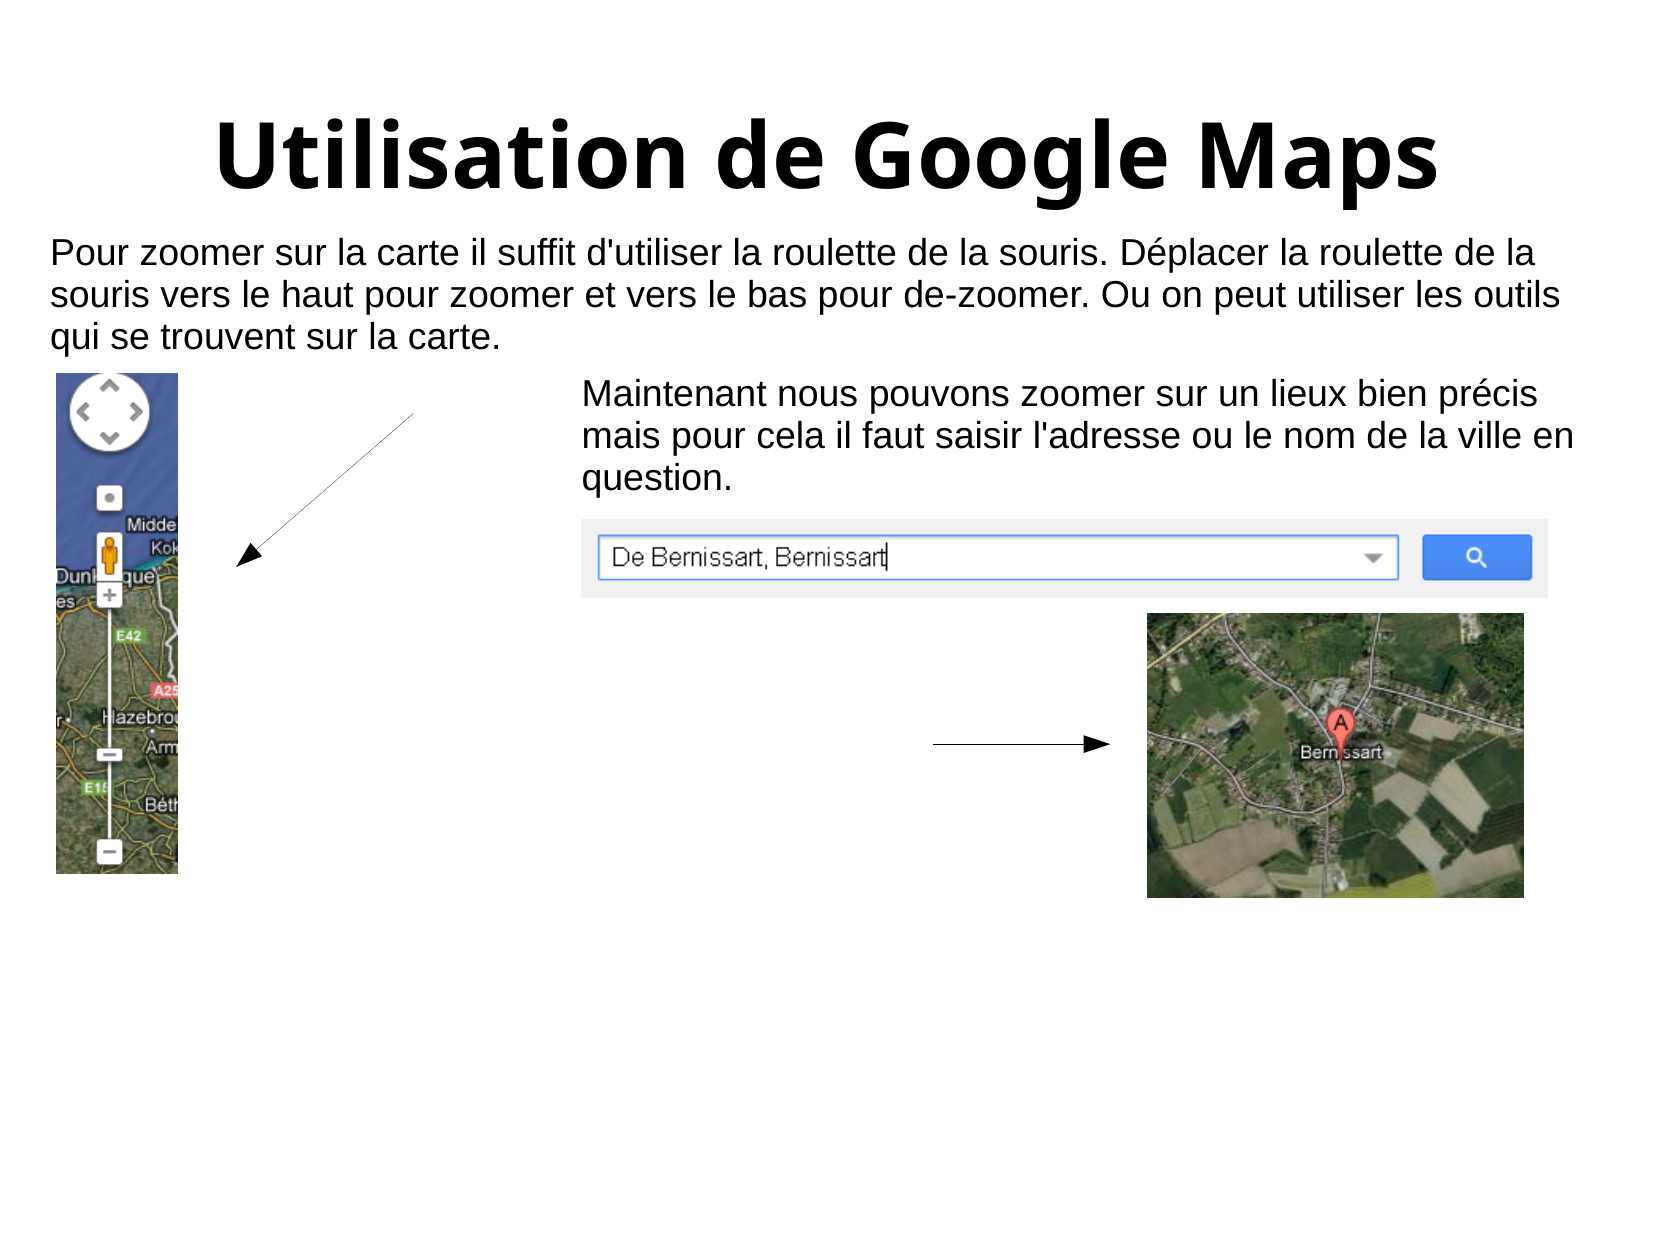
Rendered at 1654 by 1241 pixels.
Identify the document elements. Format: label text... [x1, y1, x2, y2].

picture [1147, 613, 1524, 898]
picture [56, 373, 178, 875]
text_box Pour zoomer sur la carte il suffit d'utiliser la roulette de la souris. Déplacer la roulette de la souris vers le haut pour zoomer et vers le bas pour de-zoomer. Ou on peut utiliser les outils qui se trouvent sur la carte. [35, 224, 1619, 366]
text_box Maintenant nous pouvons zoomer sur un lieux bien précis mais pour cela il faut saisir l'adresse ou le nom de la ville en question. [566, 365, 1607, 507]
title Utilisation de Google Maps [82, 49, 1571, 224]
picture [581, 519, 1548, 598]
